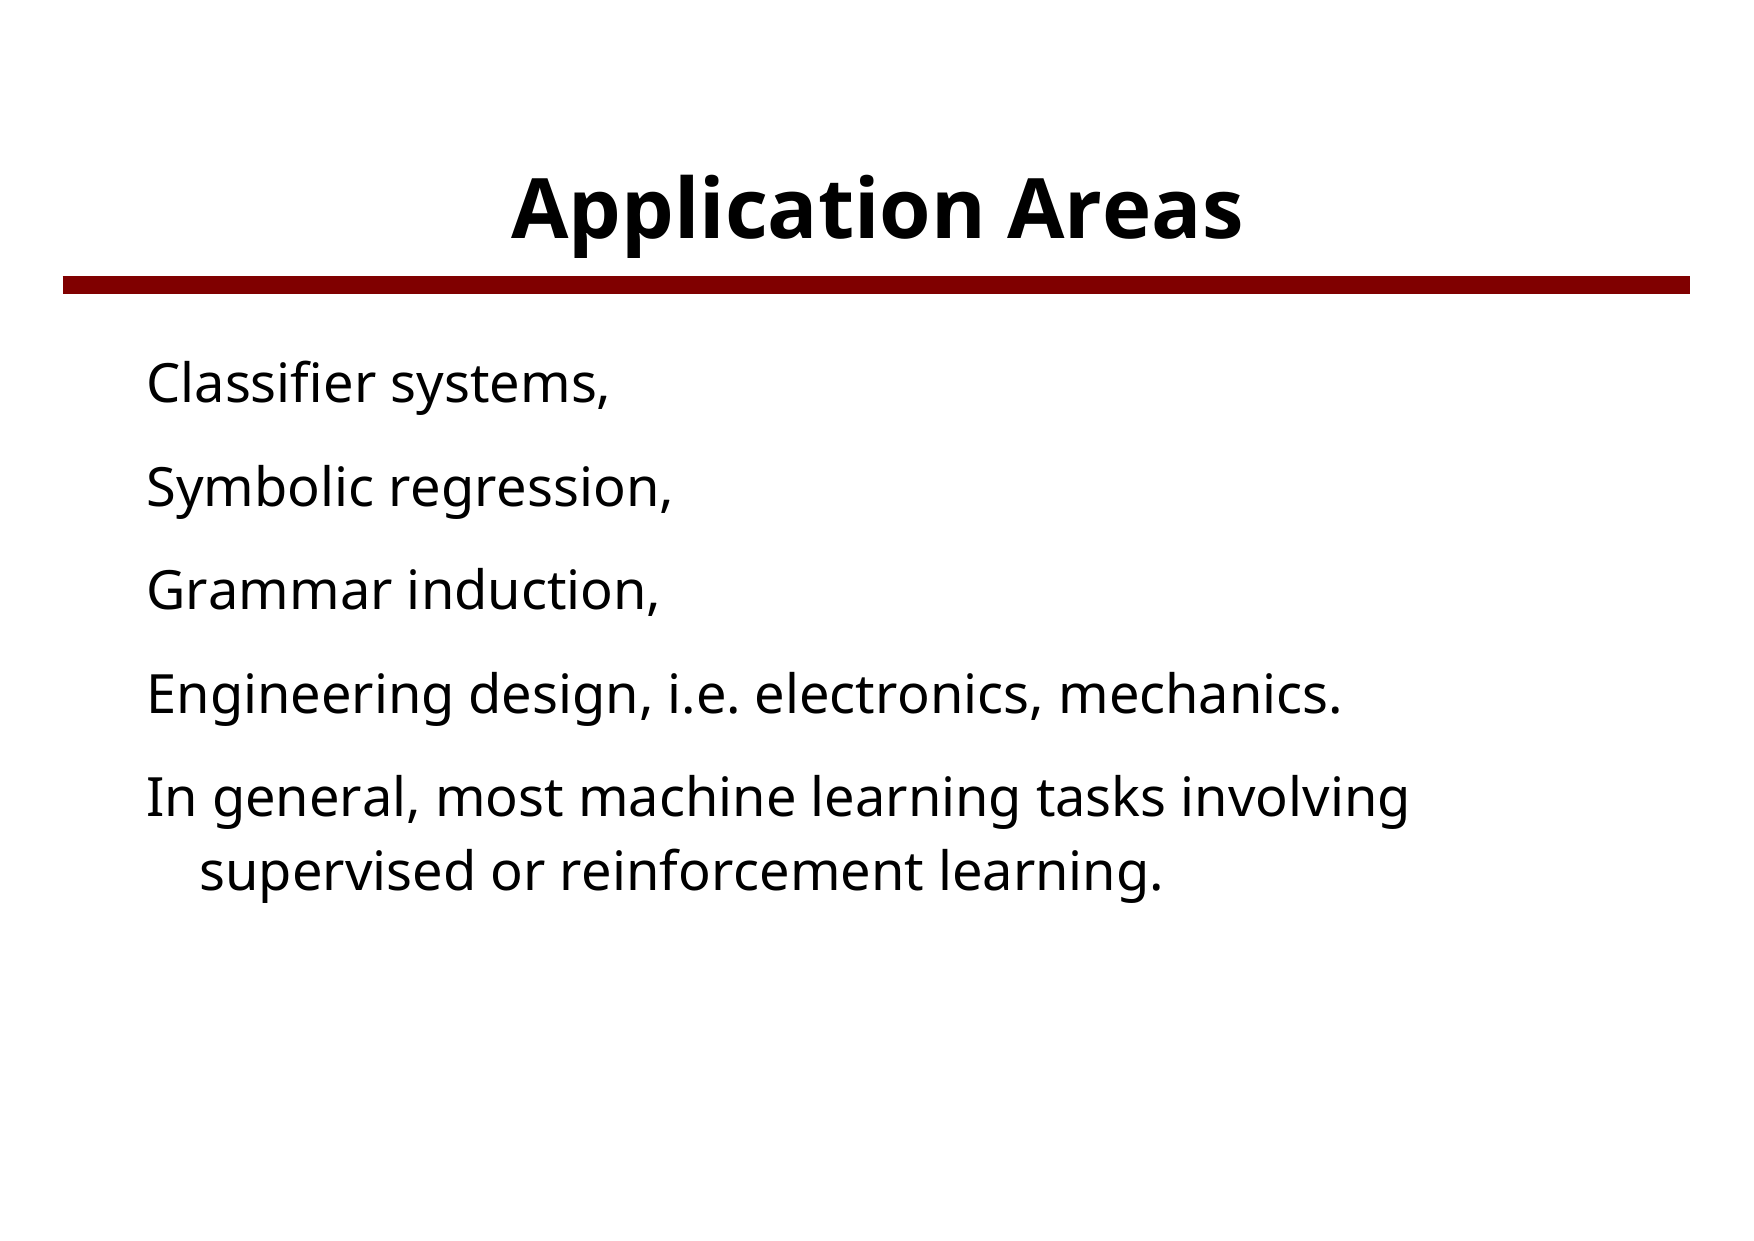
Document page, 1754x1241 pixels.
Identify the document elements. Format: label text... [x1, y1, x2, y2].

list Classifier systems, Symbolic regression, Grammar induction, Engineering design, i.e. electronics, mechanics. In general, most machine learning tasks involving supervised or reinforcement learning. [128, 344, 1627, 1127]
title Application Areas [128, 102, 1627, 311]
